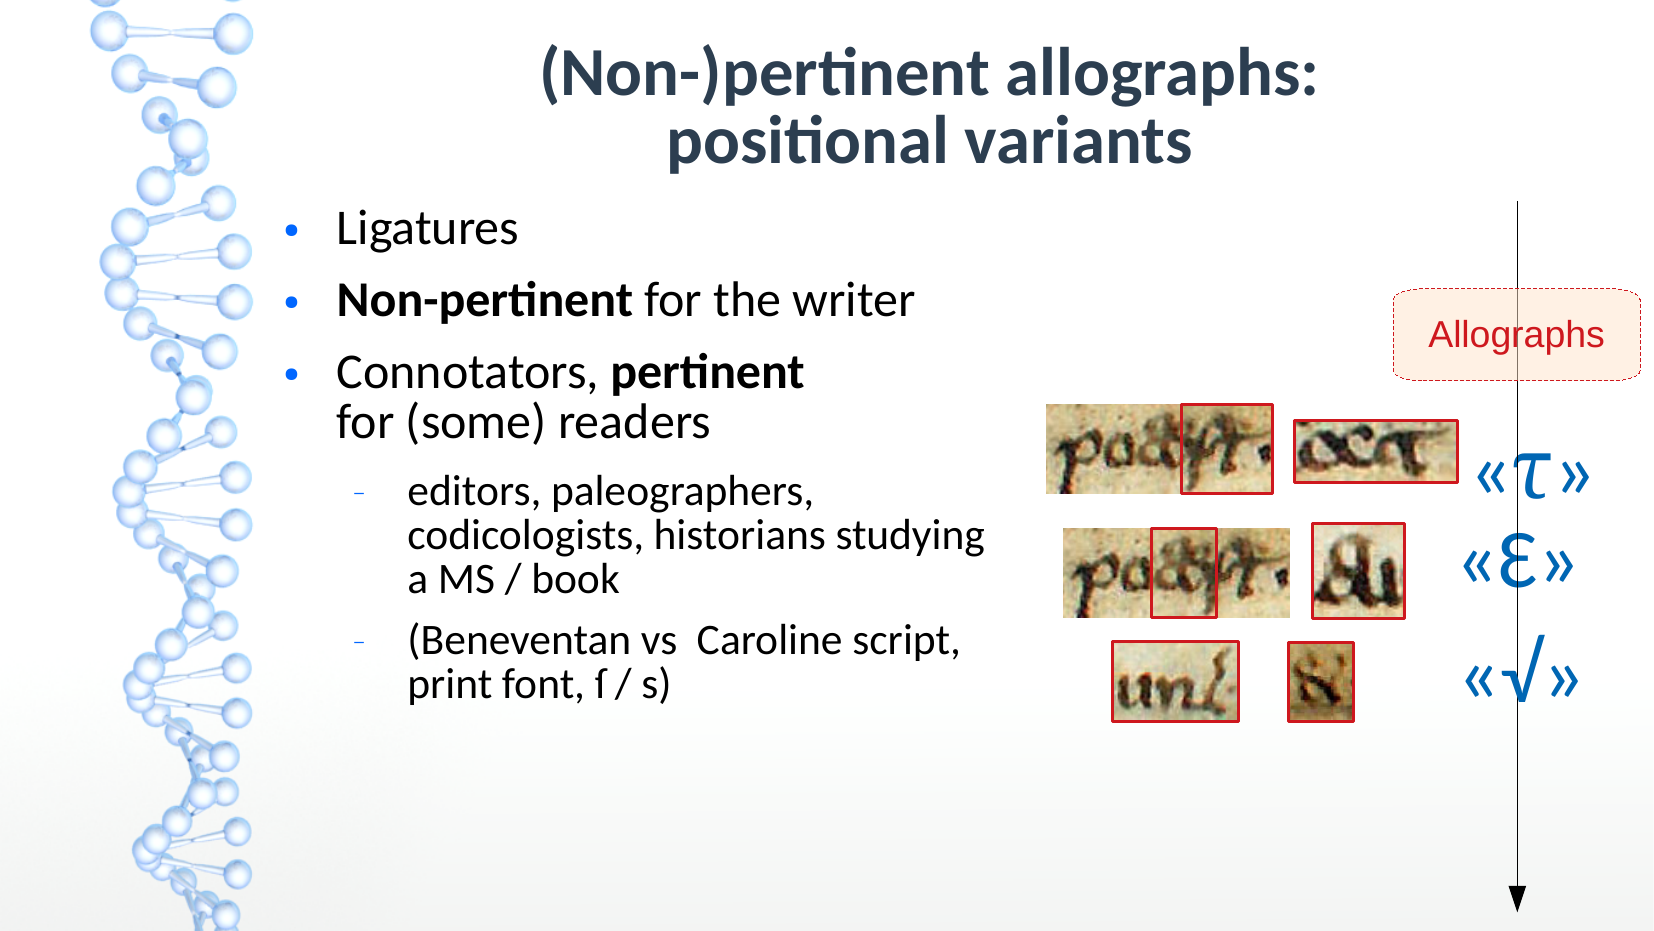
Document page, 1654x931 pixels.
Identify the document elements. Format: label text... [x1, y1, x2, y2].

text_box Allographs [1393, 288, 1641, 381]
title (Non-)pertinent allographs: positional variants [265, 35, 1595, 189]
text_box «Ɛ» [1518, 517, 1607, 617]
text_box «τ» [1454, 402, 1517, 505]
list Ligatures Non-pertinent for the writer Connotators, pertinent for (some) readers editors, paleographers, codicologists, historians studying a MS / book (Beneventan vs Caroline script, print font, ſ / s) [265, 206, 1016, 863]
picture [0, 0, 1654, 931]
text_box «τ» [1518, 402, 1625, 505]
text_box «Ɛ» [1440, 517, 1517, 617]
text_box «√» [1443, 632, 1616, 731]
